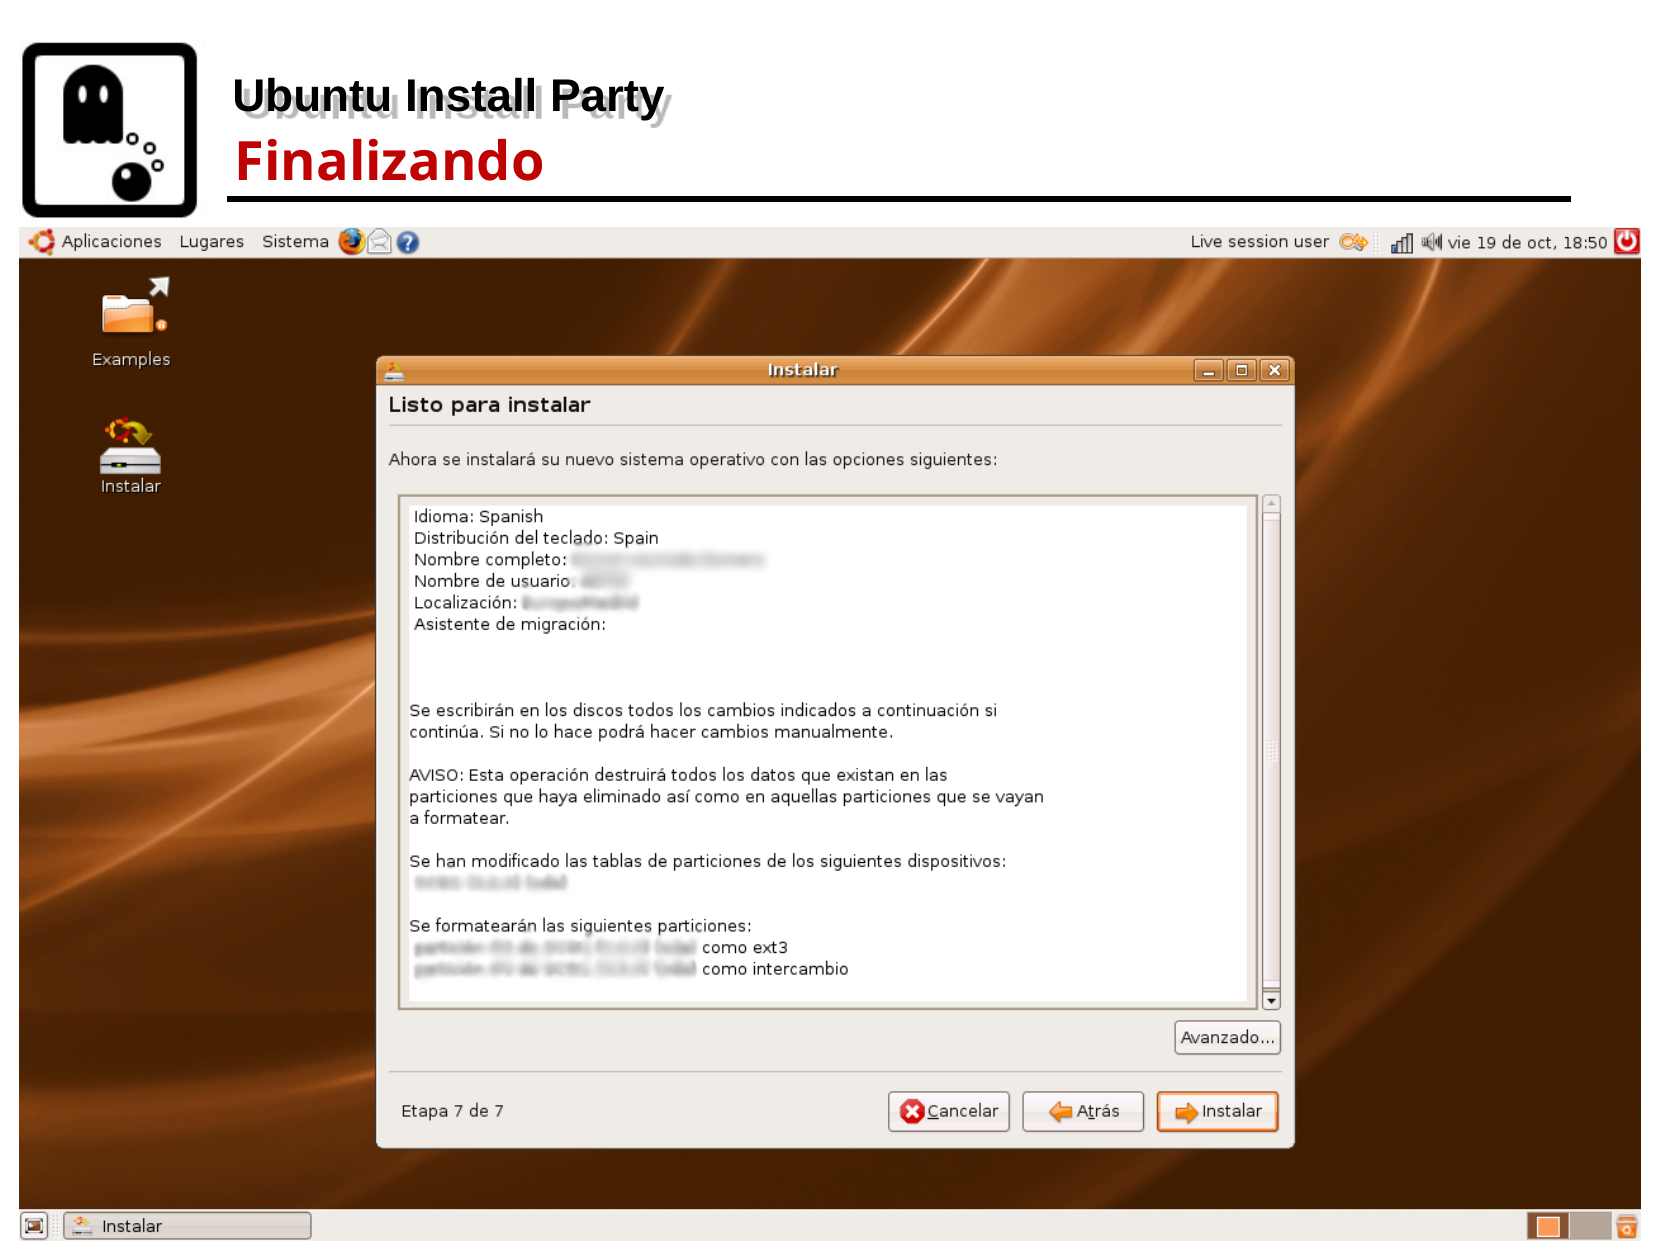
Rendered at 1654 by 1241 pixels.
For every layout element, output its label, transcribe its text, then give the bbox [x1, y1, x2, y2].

picture [19, 227, 1641, 1241]
title Finalizando [234, 120, 1529, 199]
picture [18, 40, 205, 224]
